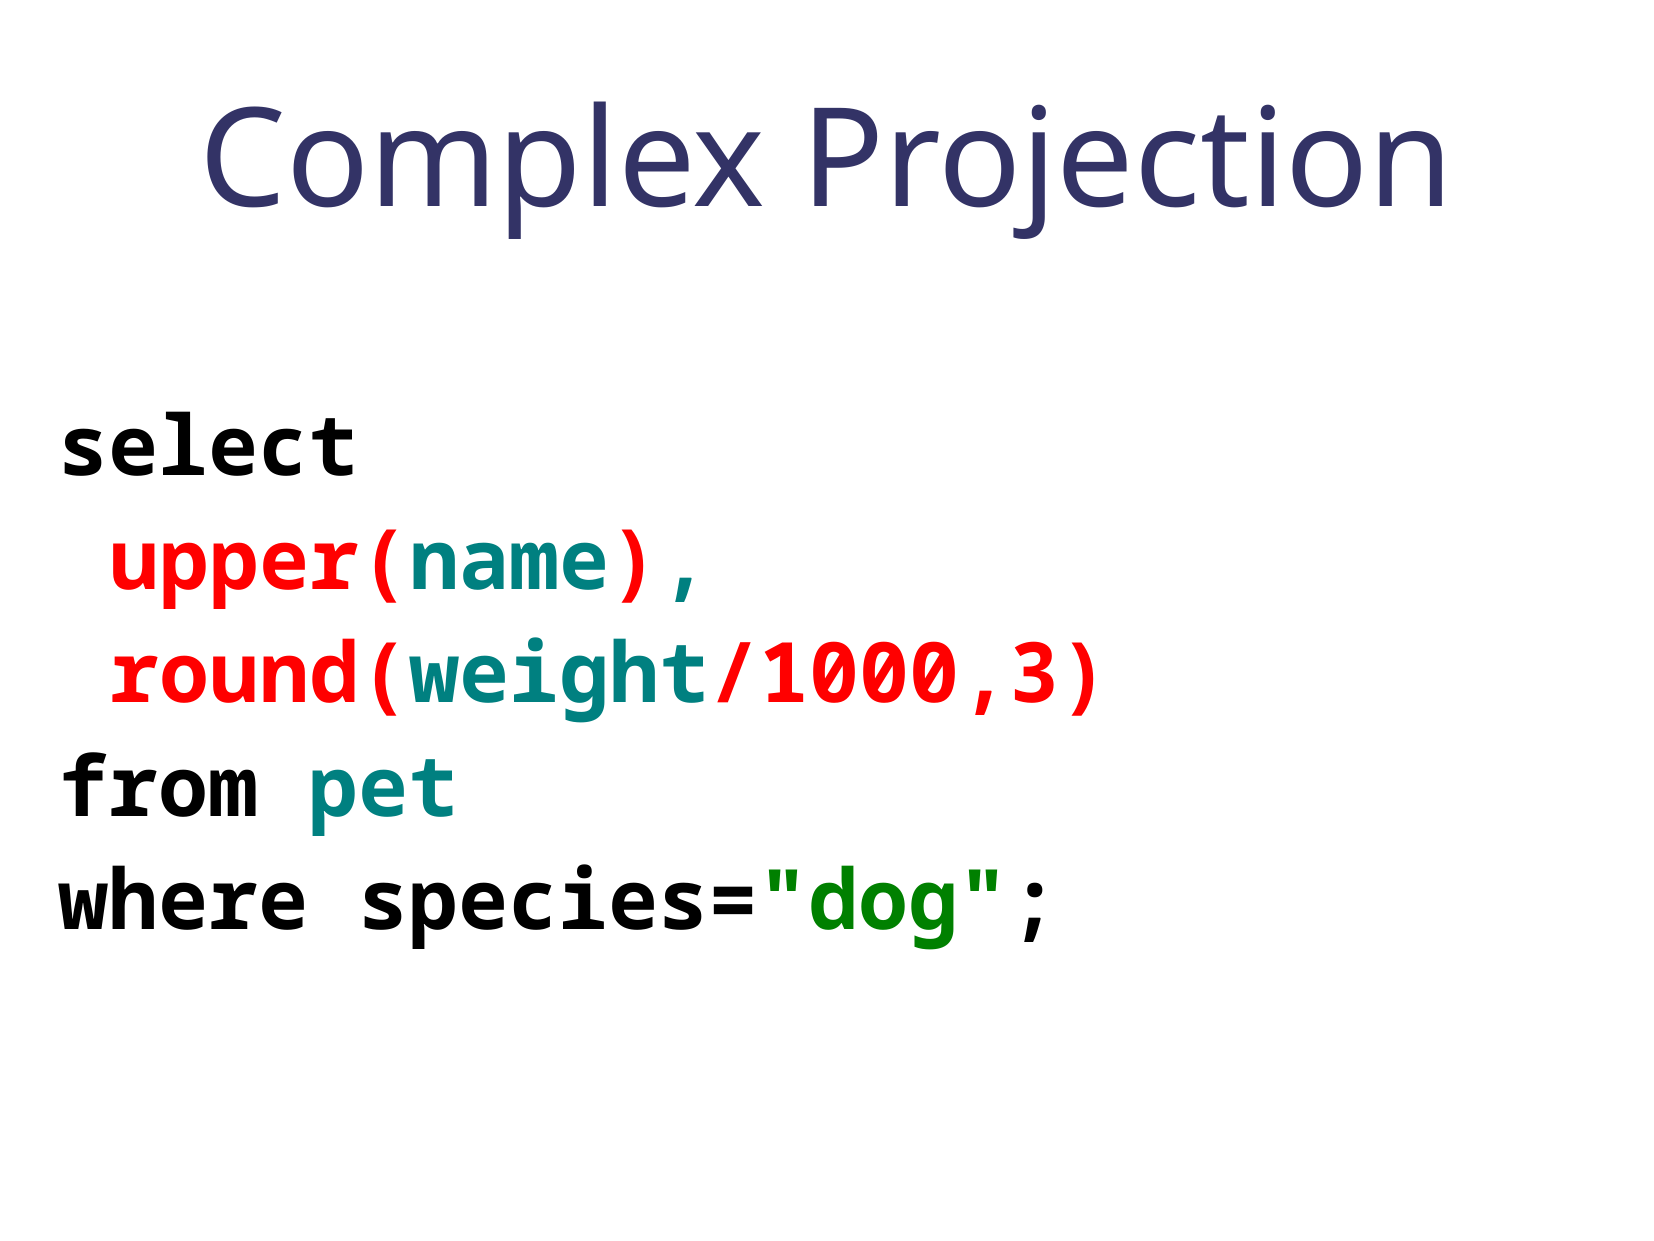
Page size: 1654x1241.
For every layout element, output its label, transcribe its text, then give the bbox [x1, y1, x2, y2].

text_box select upper(name), round(weight/1000,3) from pet where species="dog"; [59, 413, 1563, 928]
title Complex Projection [0, 56, 1654, 250]
